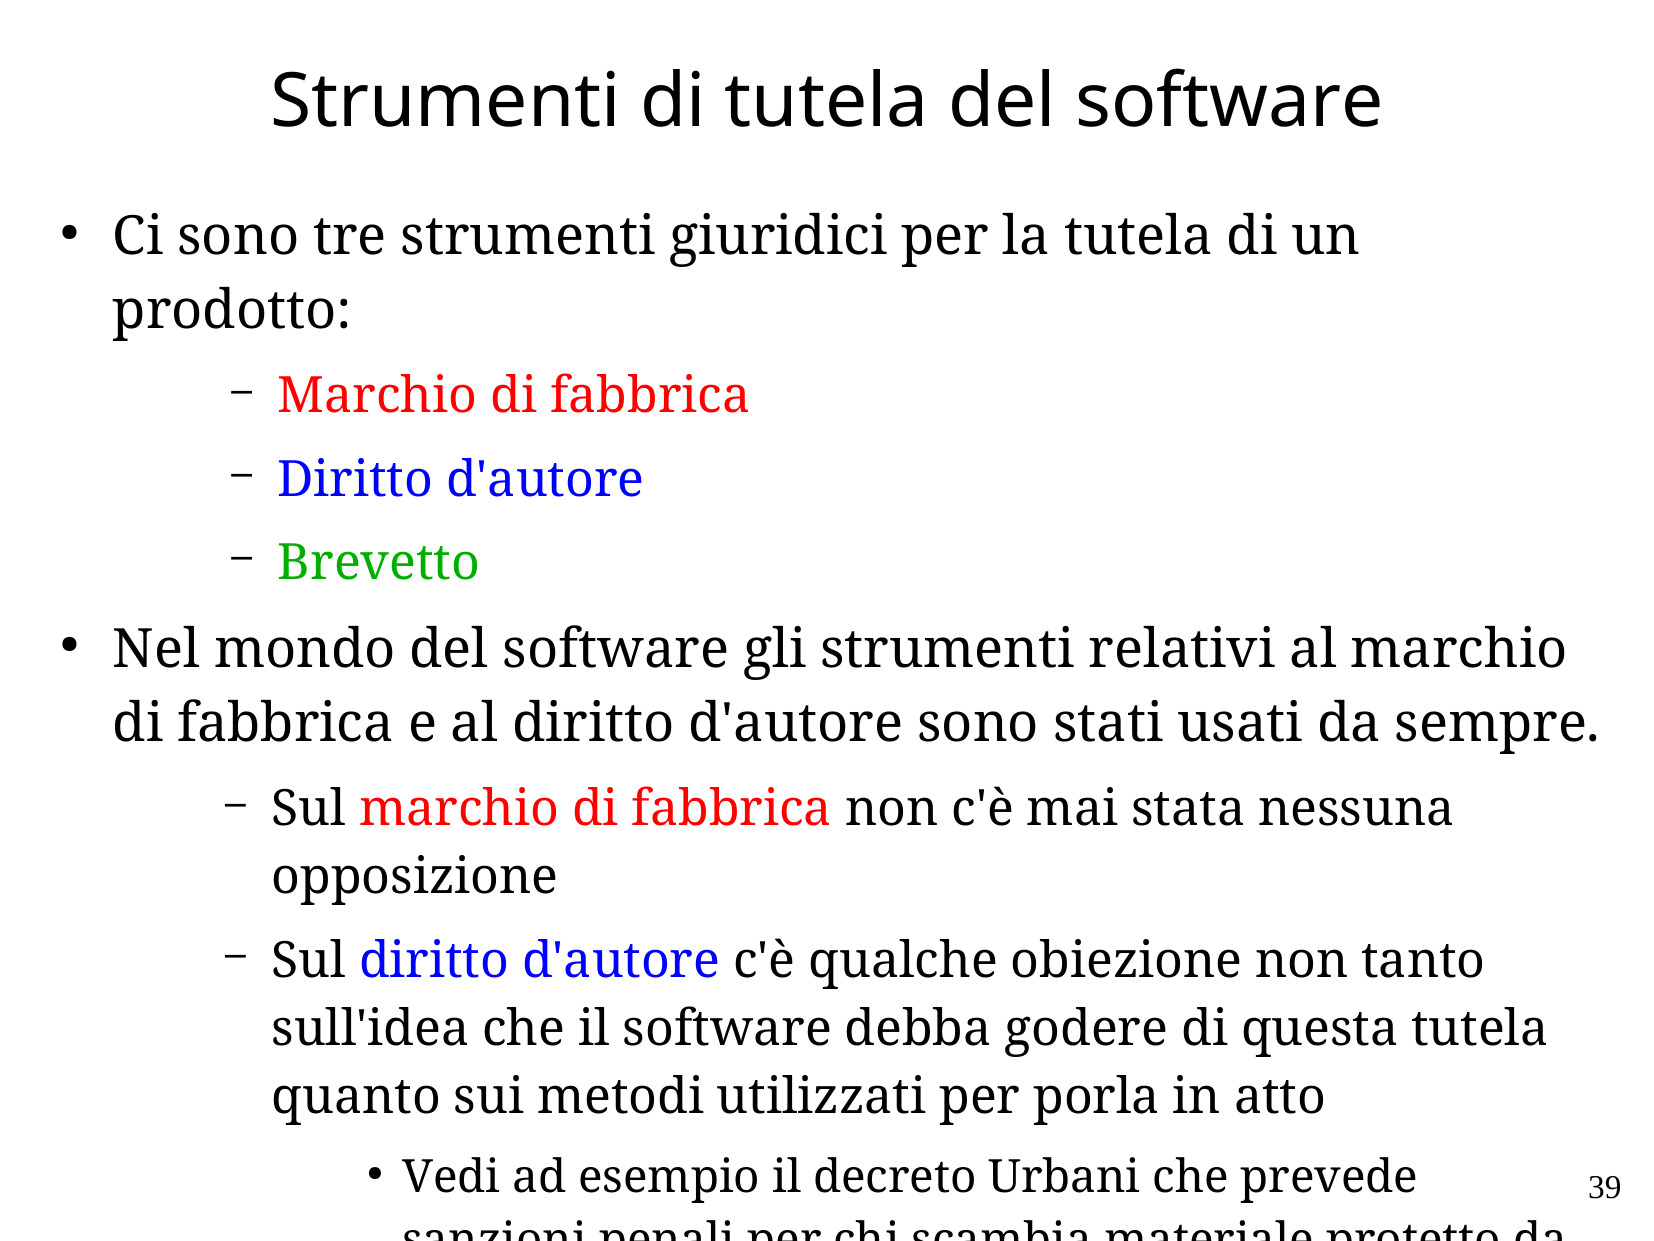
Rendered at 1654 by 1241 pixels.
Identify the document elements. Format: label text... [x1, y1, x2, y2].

list Ci sono tre strumenti giuridici per la tutela di un prodotto: Marchio di fabbrica Diritto d'autore Brevetto Nel mondo del software gli strumenti relativi al marchio di fabbrica e al diritto d'autore sono stati usati da sempre. Sul marchio di fabbrica non c'è mai stata nessuna opposizione Sul diritto d'autore c'è qualche obiezione non tanto sull'idea che il software debba godere di questa tutela quanto sui metodi utilizzati per porla in atto Vedi ad esempio il decreto Urbani che prevede sanzioni penali per chi scambia materiale protetto da copyright... [42, 196, 1612, 1187]
title Strumenti di tutela del software [37, 30, 1617, 166]
